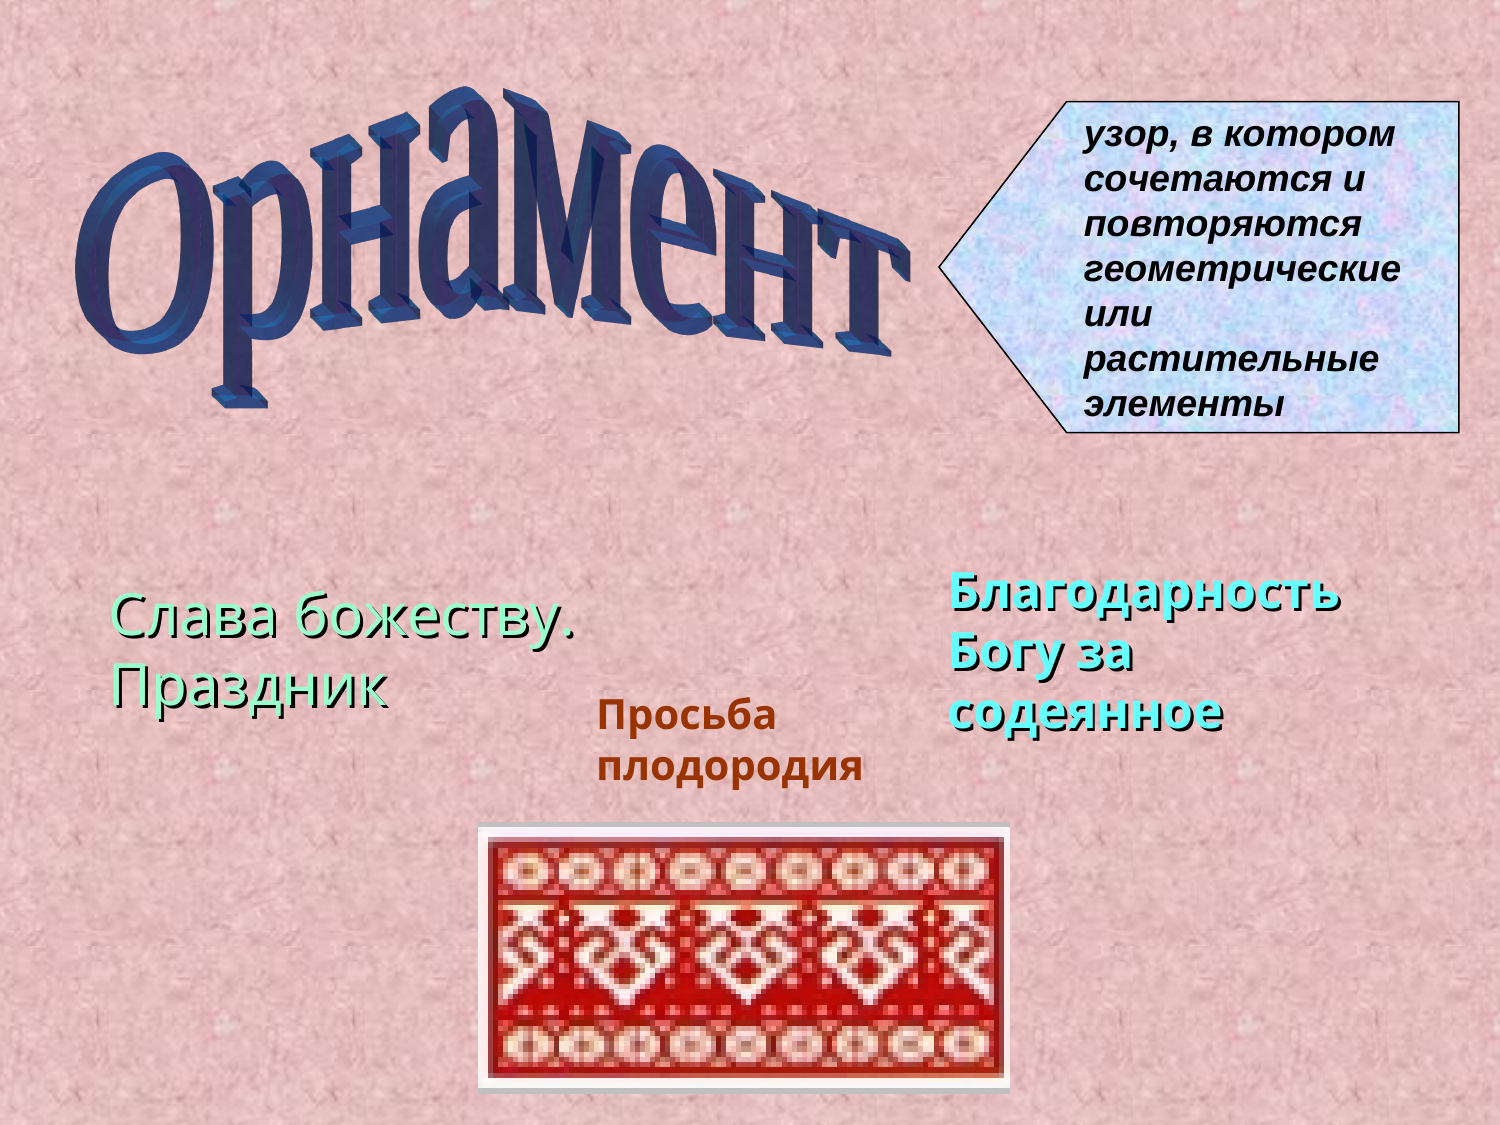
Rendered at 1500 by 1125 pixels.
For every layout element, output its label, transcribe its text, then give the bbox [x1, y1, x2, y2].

picture [0, 0, 1500, 1125]
text_box узор, в котором сочетаются и повторяются геометрические или растительные элементы [1069, 101, 1471, 433]
text_box Благодарность Богу за содеянное [933, 550, 1424, 747]
chart [478, 822, 1010, 1094]
text_box Просьба плодородия [581, 680, 919, 797]
text_box [938, 101, 1069, 433]
text_box Слава божеству. Праздник [94, 569, 590, 725]
